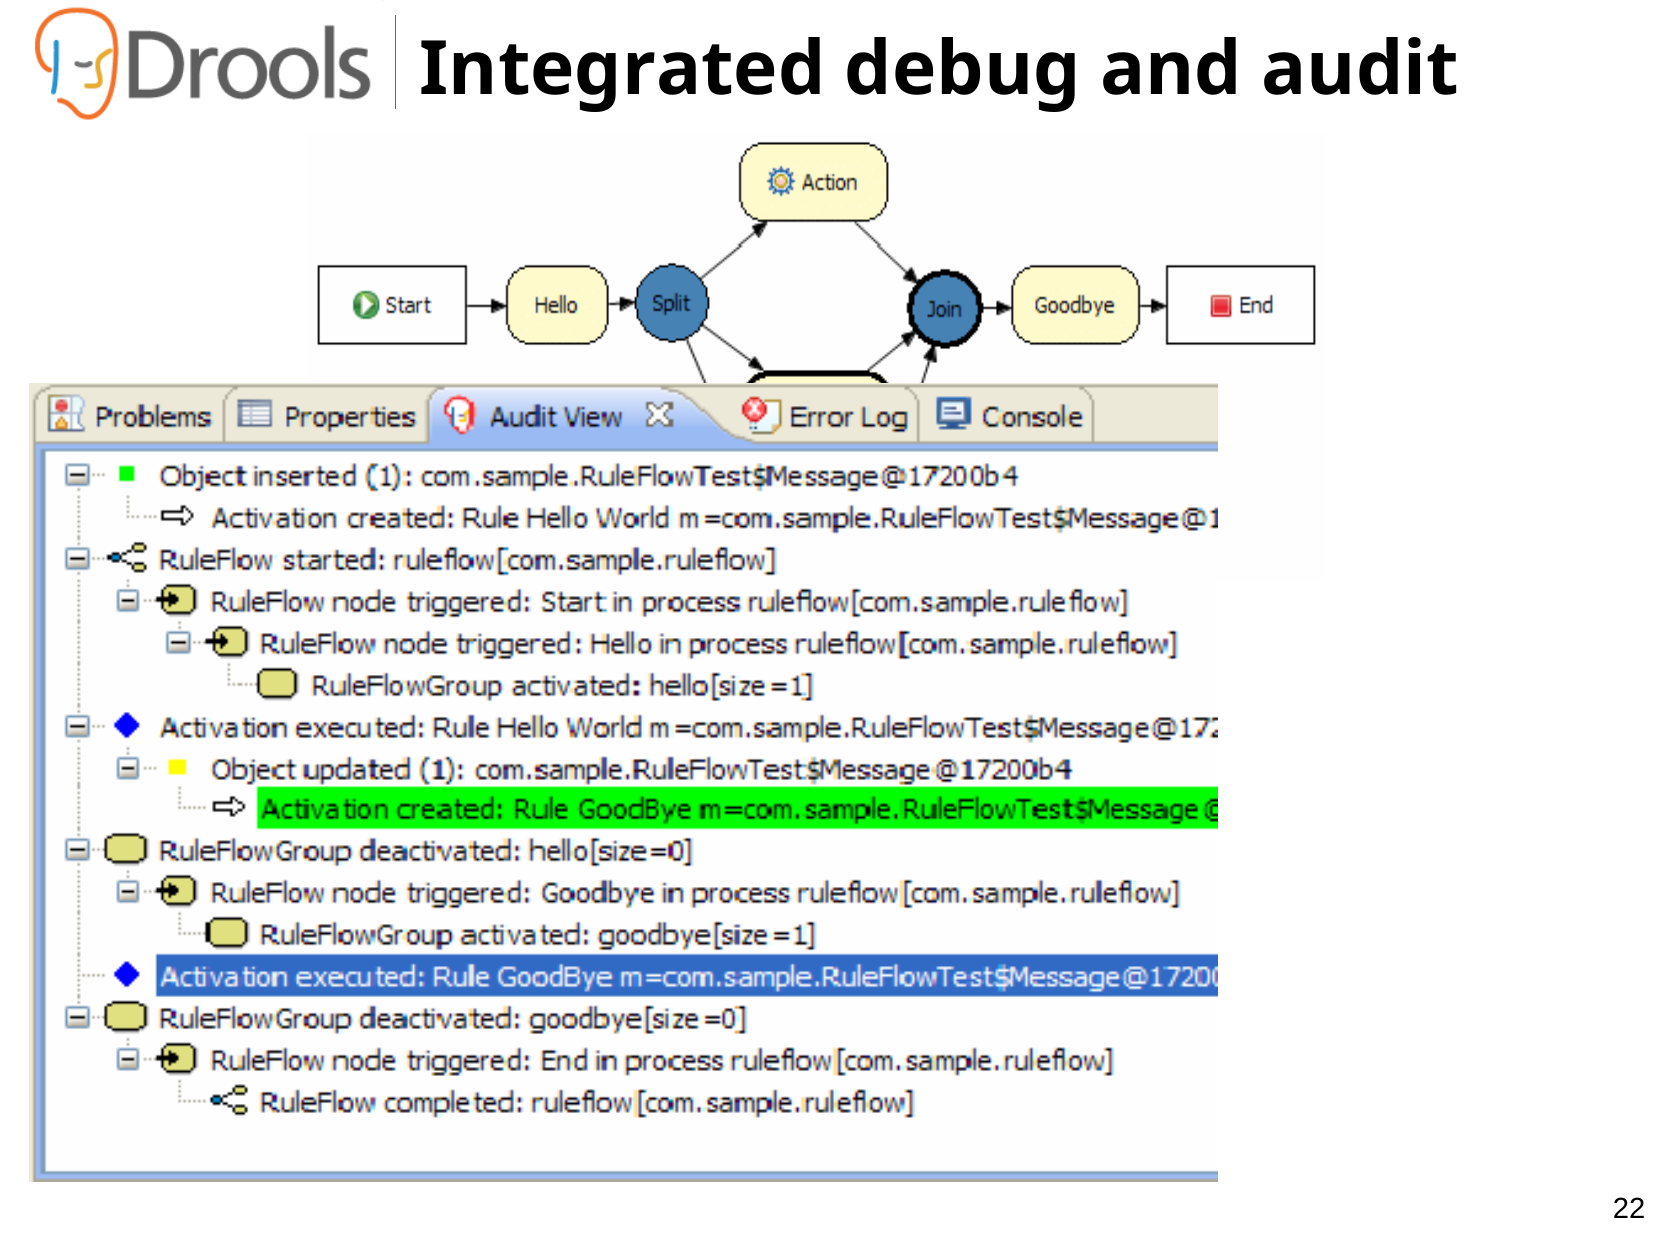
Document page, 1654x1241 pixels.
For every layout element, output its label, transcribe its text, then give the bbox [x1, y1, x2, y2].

title Integrated debug and audit [419, 12, 1630, 118]
picture [29, 0, 384, 126]
picture [20, 133, 1636, 1186]
